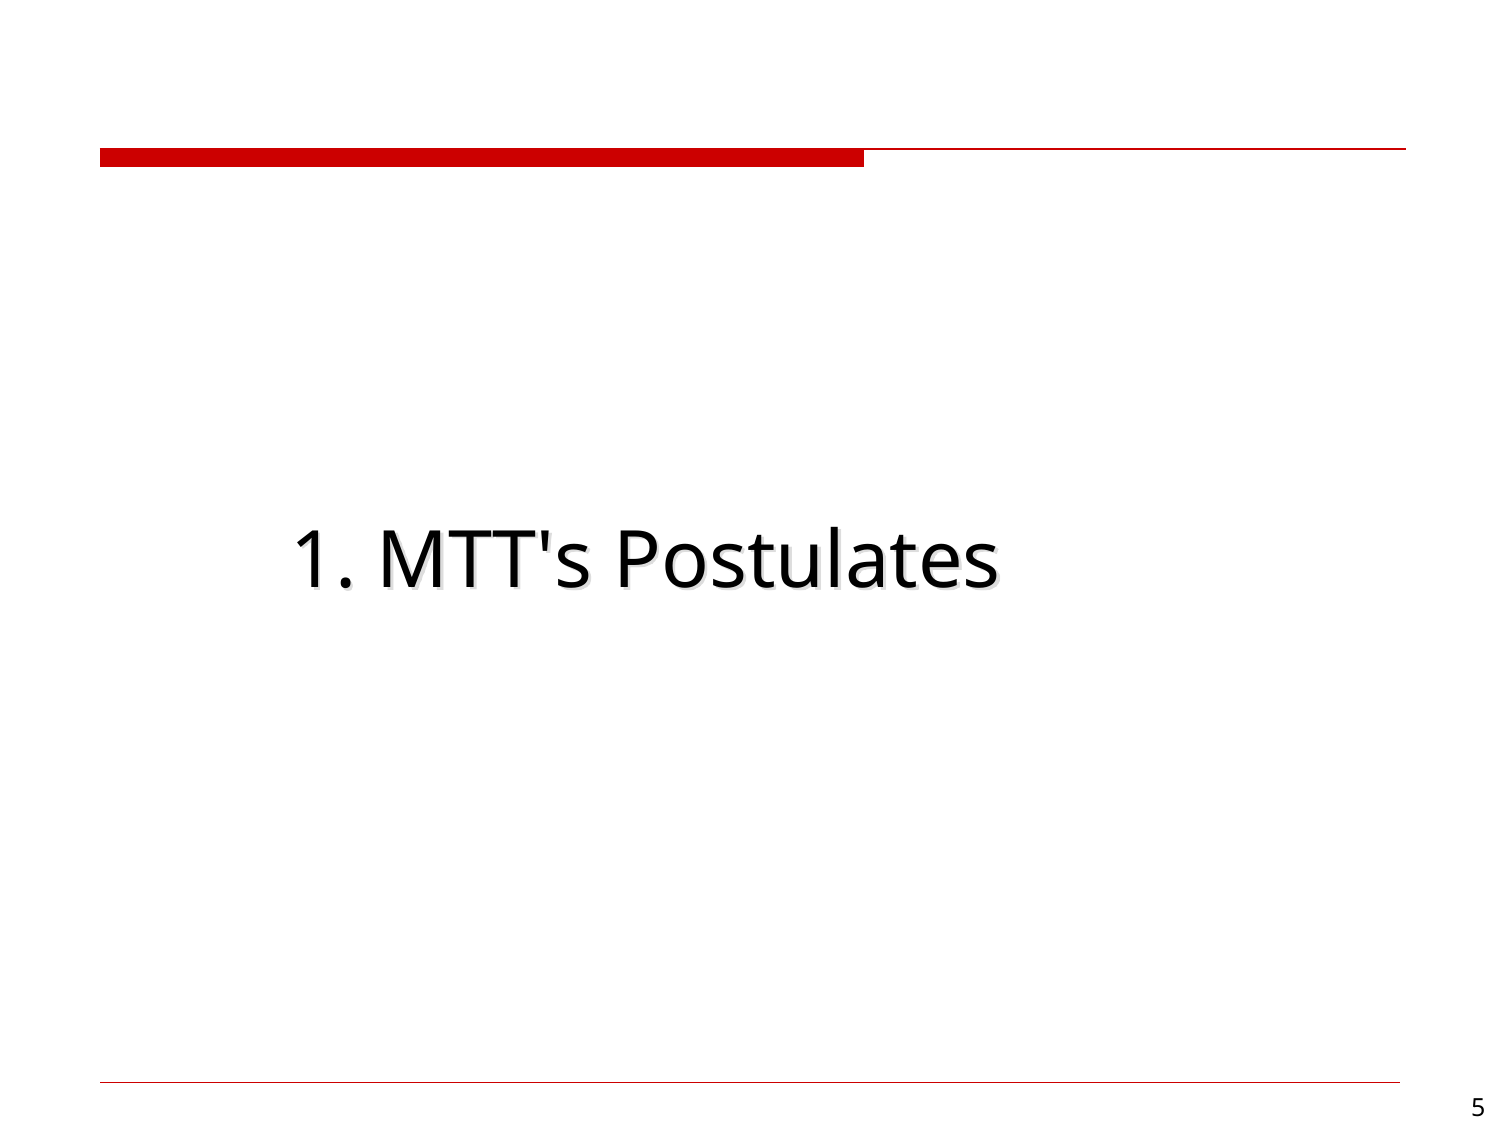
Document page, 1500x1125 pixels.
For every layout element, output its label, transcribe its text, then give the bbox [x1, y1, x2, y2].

text_box 1. MTT's Postulates [274, 437, 1425, 676]
